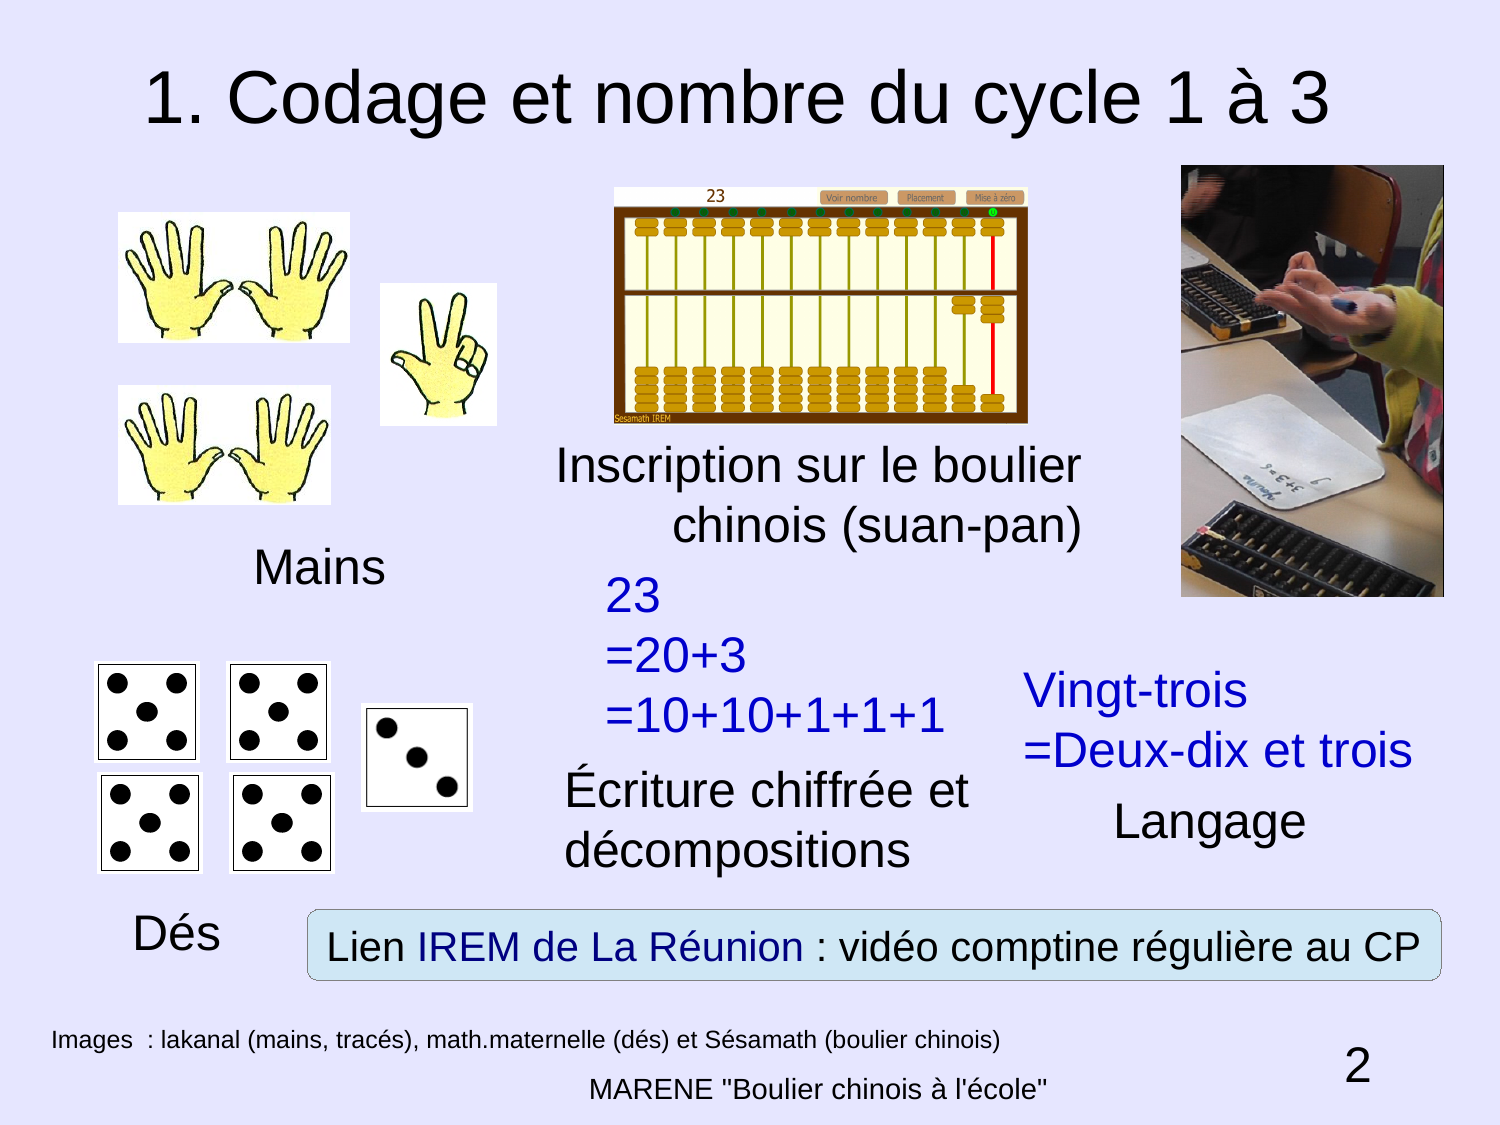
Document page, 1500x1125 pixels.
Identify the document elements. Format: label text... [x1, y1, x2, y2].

picture [94, 661, 200, 763]
picture [97, 772, 203, 875]
text_box Inscription sur le boulier chinois (suan-pan) [540, 425, 1123, 561]
picture [118, 385, 331, 506]
title 1. Codage et nombre du cycle 1 à 3 [99, 0, 1375, 188]
text_box Mains [238, 526, 402, 603]
picture [380, 283, 497, 426]
picture [229, 772, 335, 875]
picture [118, 212, 350, 343]
text_box 23 =20+3 =10+10+1+1+1 [590, 561, 1104, 751]
text_box Lien IREM de La Réunion : vidéo comptine régulière au CP [307, 909, 1442, 981]
text_box Vingt-trois =Deux-dix et trois [1009, 649, 1430, 785]
text_box Dés [117, 893, 236, 969]
text_box Images : lakanal (mains, tracés), math.maternelle (dés) et Sésamath (boulier chinois) [36, 1015, 1022, 1061]
picture [614, 187, 1028, 425]
text_box Écriture chiffrée et décompositions [549, 750, 1004, 909]
text_box Langage [1098, 781, 1323, 857]
picture [361, 703, 473, 812]
picture [1181, 165, 1444, 597]
picture [226, 661, 331, 763]
